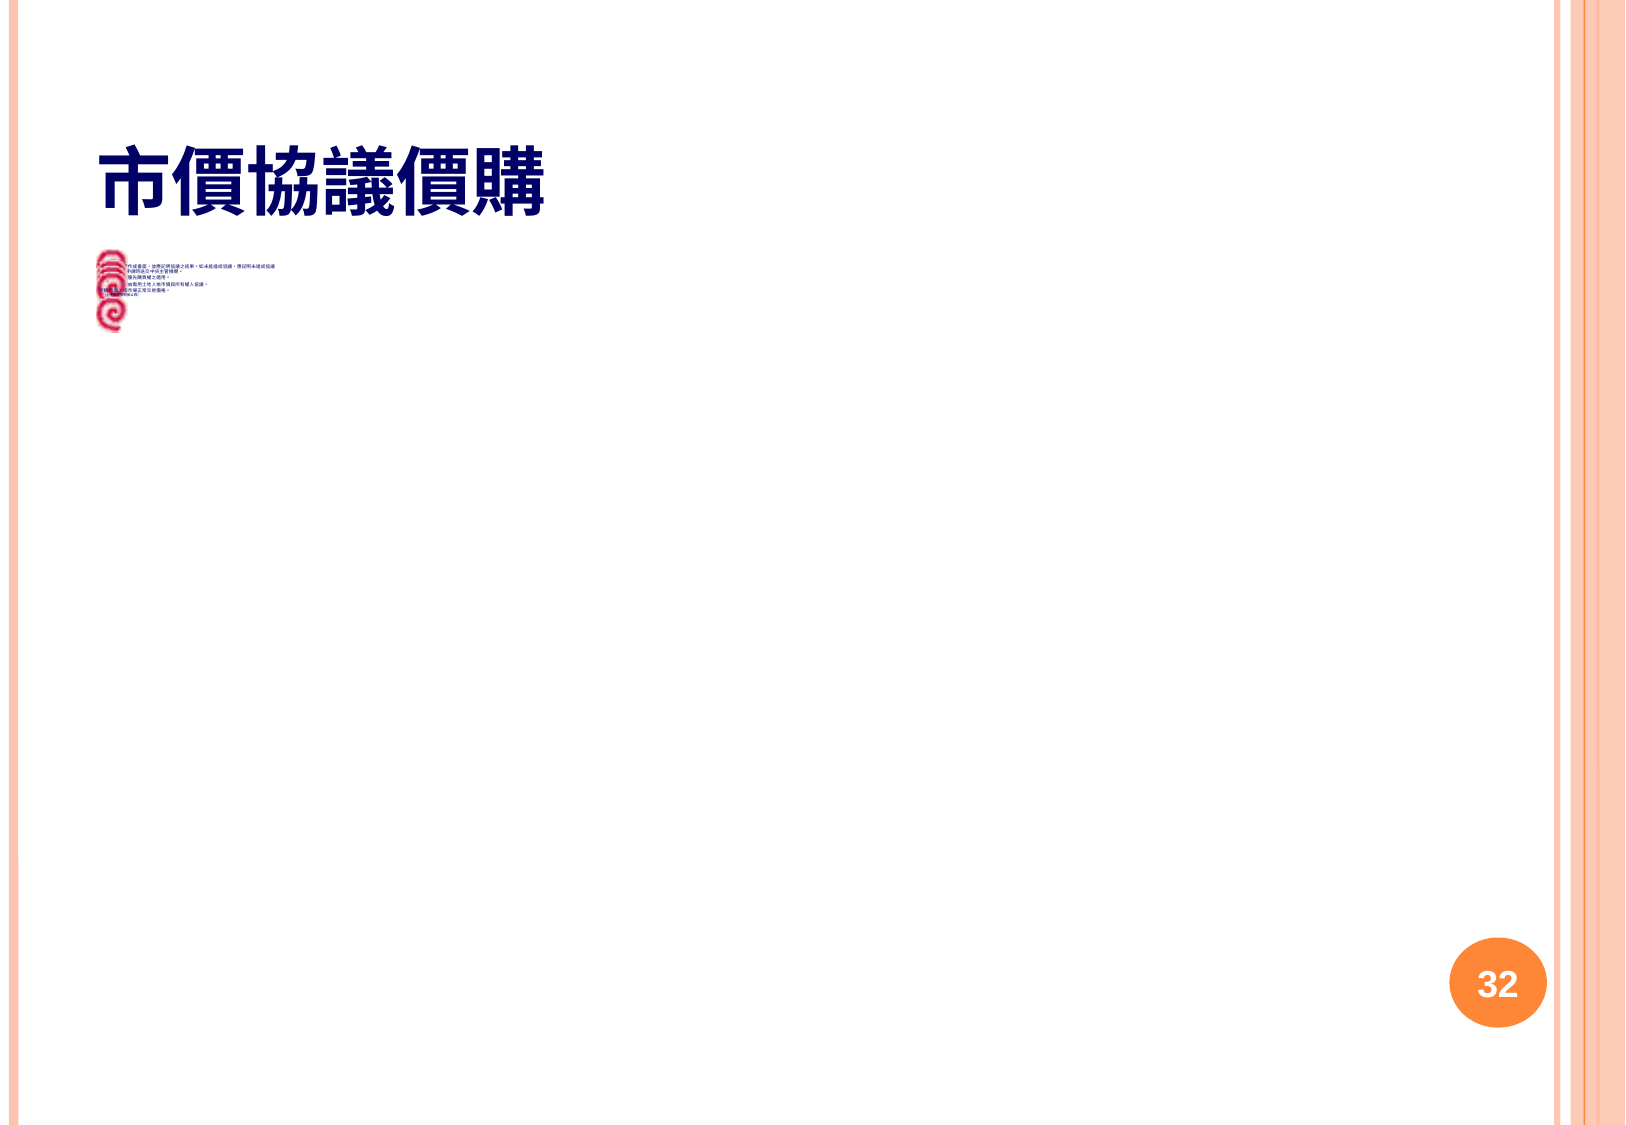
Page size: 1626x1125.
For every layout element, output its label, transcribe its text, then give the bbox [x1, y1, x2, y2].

title 市價協議價購 [81, 45, 1409, 233]
list 協議之內容應作成書面，並應記明協議之結果。如未能達成協議，應記明未達成協議之理由，於申請時送交中央主管機關。 協議價購，無優先購買權之適用。 協議價購，應由需用土地人依市價與所有權人協議。 所稱市價，指市場正常交易價格。 （土地徵收條例第11條） [81, 262, 1409, 1062]
